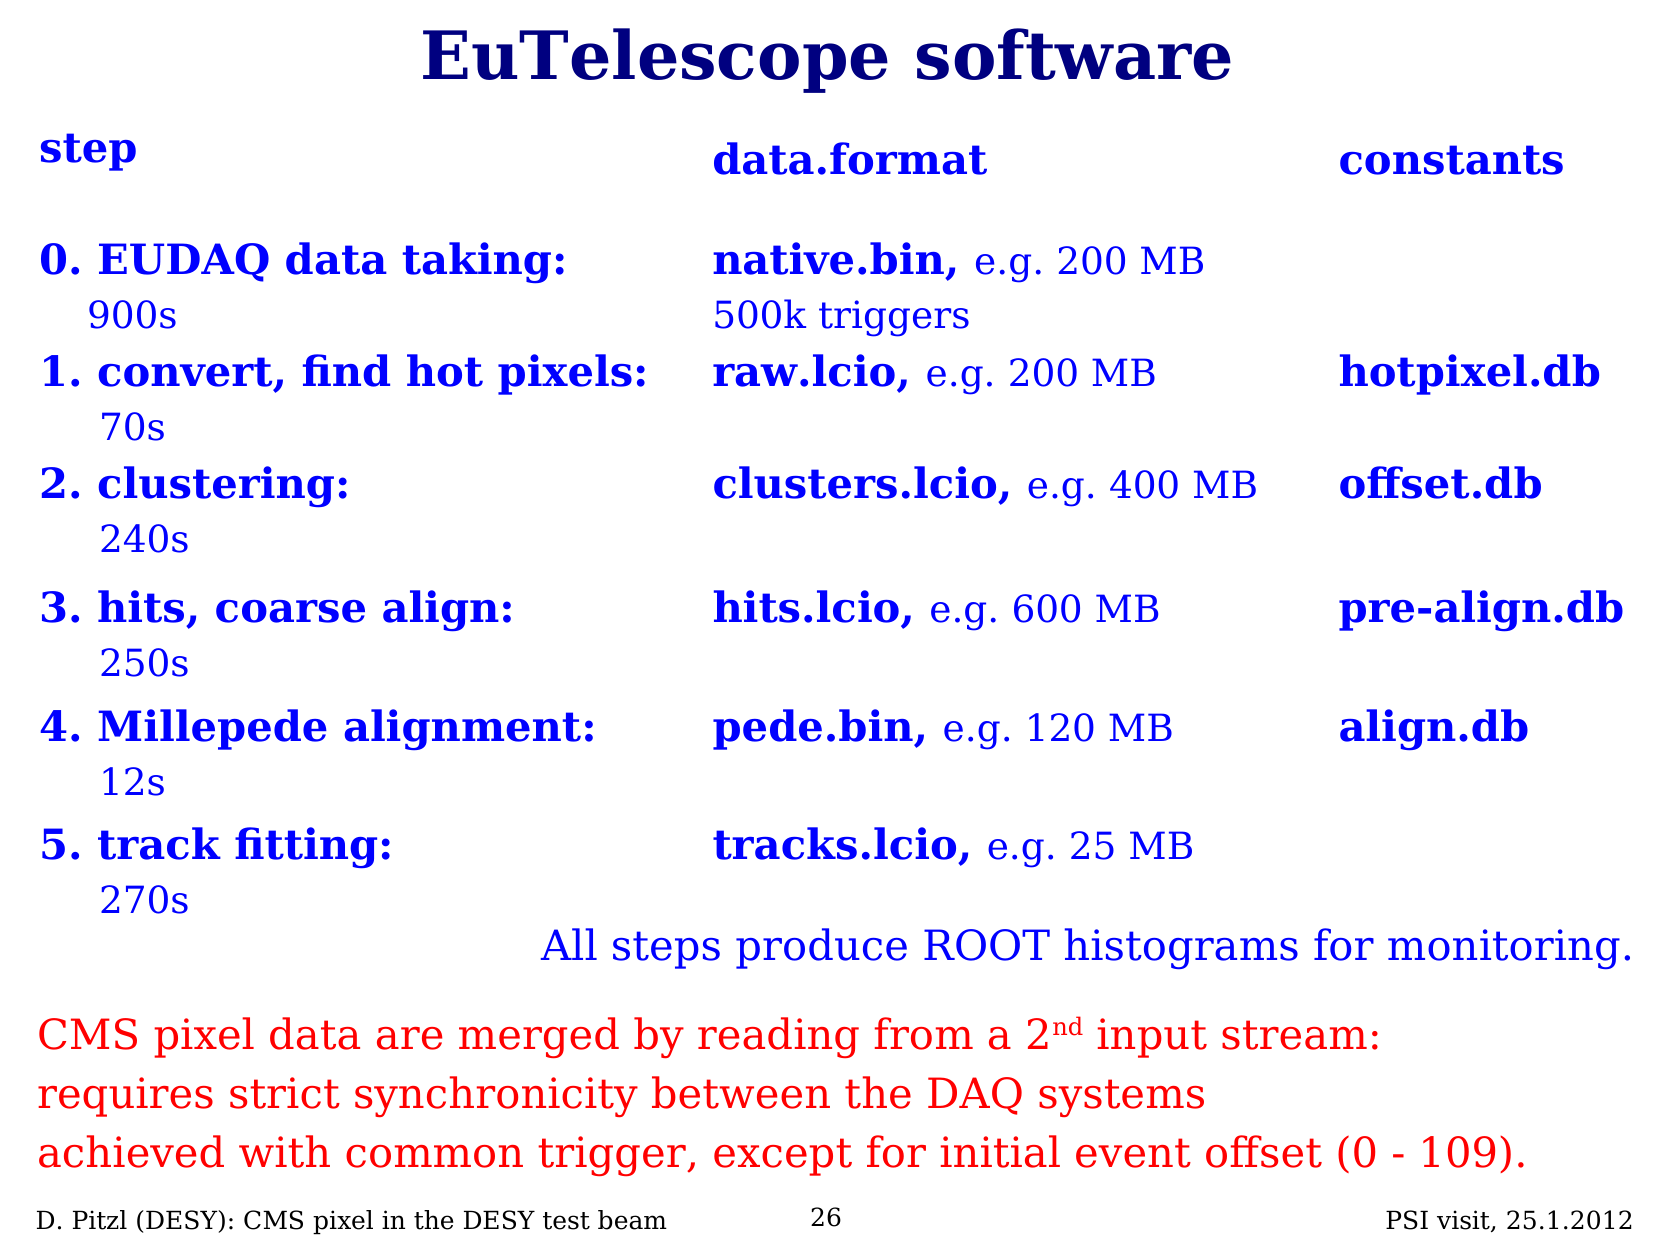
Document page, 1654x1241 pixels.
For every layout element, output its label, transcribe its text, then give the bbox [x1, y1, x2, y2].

text_box tracks.lcio, e.g. 25 MB [712, 809, 1195, 859]
text_box All steps produce ROOT histograms for monitoring. [541, 911, 1635, 960]
text_box 5. track fitting: 270s [39, 809, 398, 912]
text_box CMS pixel data are merged by reading from a 2nd input stream: requires strict synchronicity between the DAQ systems achieved with common trigger, except for initial event offset (0 - 109). [37, 999, 1531, 1168]
text_box raw.lcio, e.g. 200 MB [712, 336, 1158, 386]
text_box 4. Millepede alignment: 12s [39, 691, 597, 794]
text_box hits.lcio, e.g. 600 MB [712, 572, 1162, 622]
text_box data.format [712, 124, 988, 174]
text_box pre-align.db [1338, 572, 1625, 622]
title EuTelescope software [121, 16, 1534, 96]
text_box 1. convert, find hot pixels: 70s [39, 336, 653, 439]
text_box offset.db [1338, 448, 1545, 498]
text_box 3. hits, coarse align: 250s [39, 572, 516, 676]
text_box hotpixel.db [1338, 336, 1602, 386]
text_box clusters.lcio, e.g. 400 MB [712, 448, 1259, 498]
text_box step [39, 112, 138, 162]
text_box native.bin, e.g. 200 MB 500k triggers [712, 224, 1206, 327]
text_box align.db [1338, 691, 1530, 741]
text_box pede.bin, e.g. 120 MB [712, 691, 1175, 741]
text_box 0. EUDAQ data taking: 900s [39, 224, 568, 327]
text_box constants [1338, 124, 1565, 174]
text_box 2. clustering: 240s [39, 448, 351, 552]
